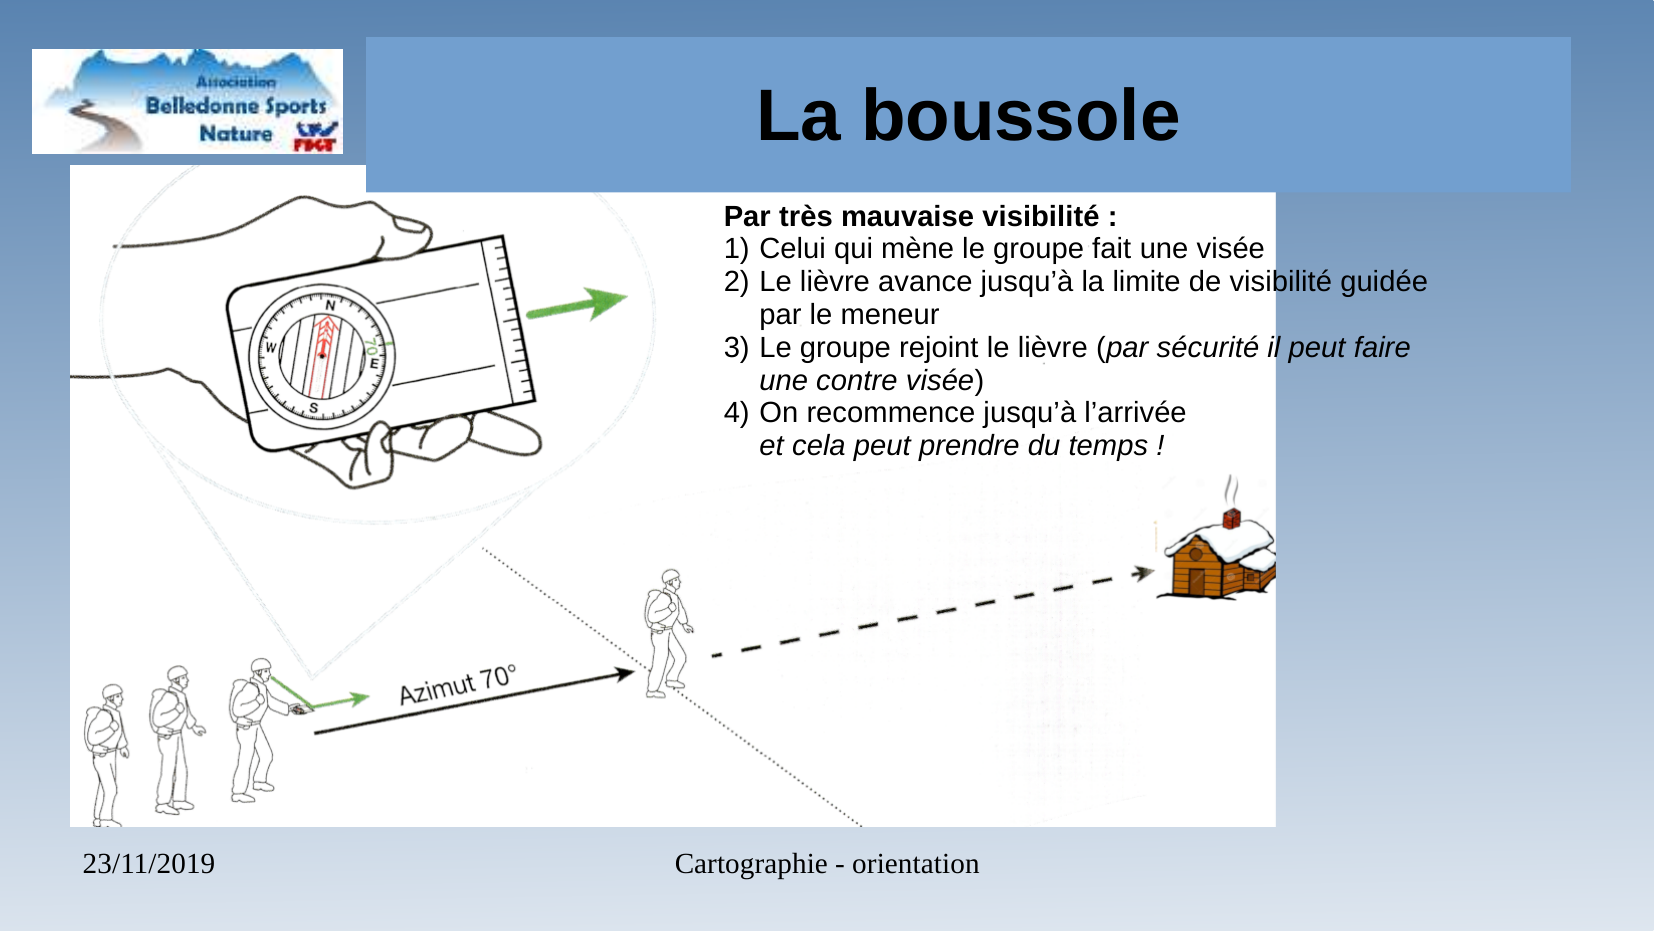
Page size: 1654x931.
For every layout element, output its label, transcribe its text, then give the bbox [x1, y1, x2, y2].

picture [32, 49, 343, 154]
picture [70, 165, 1276, 827]
text_box Par très mauvaise visibilité : Celui qui mène le groupe fait une visée Le lièvre avance jusqu’à la limite de visibilité guidée par le meneur Le groupe rejoint le lièvre (par sécurité il peut faire une contre visée) On recommence jusqu’à l’arrivée et cela peut prendre du temps ! [709, 192, 1465, 470]
title La boussole [366, 37, 1571, 193]
